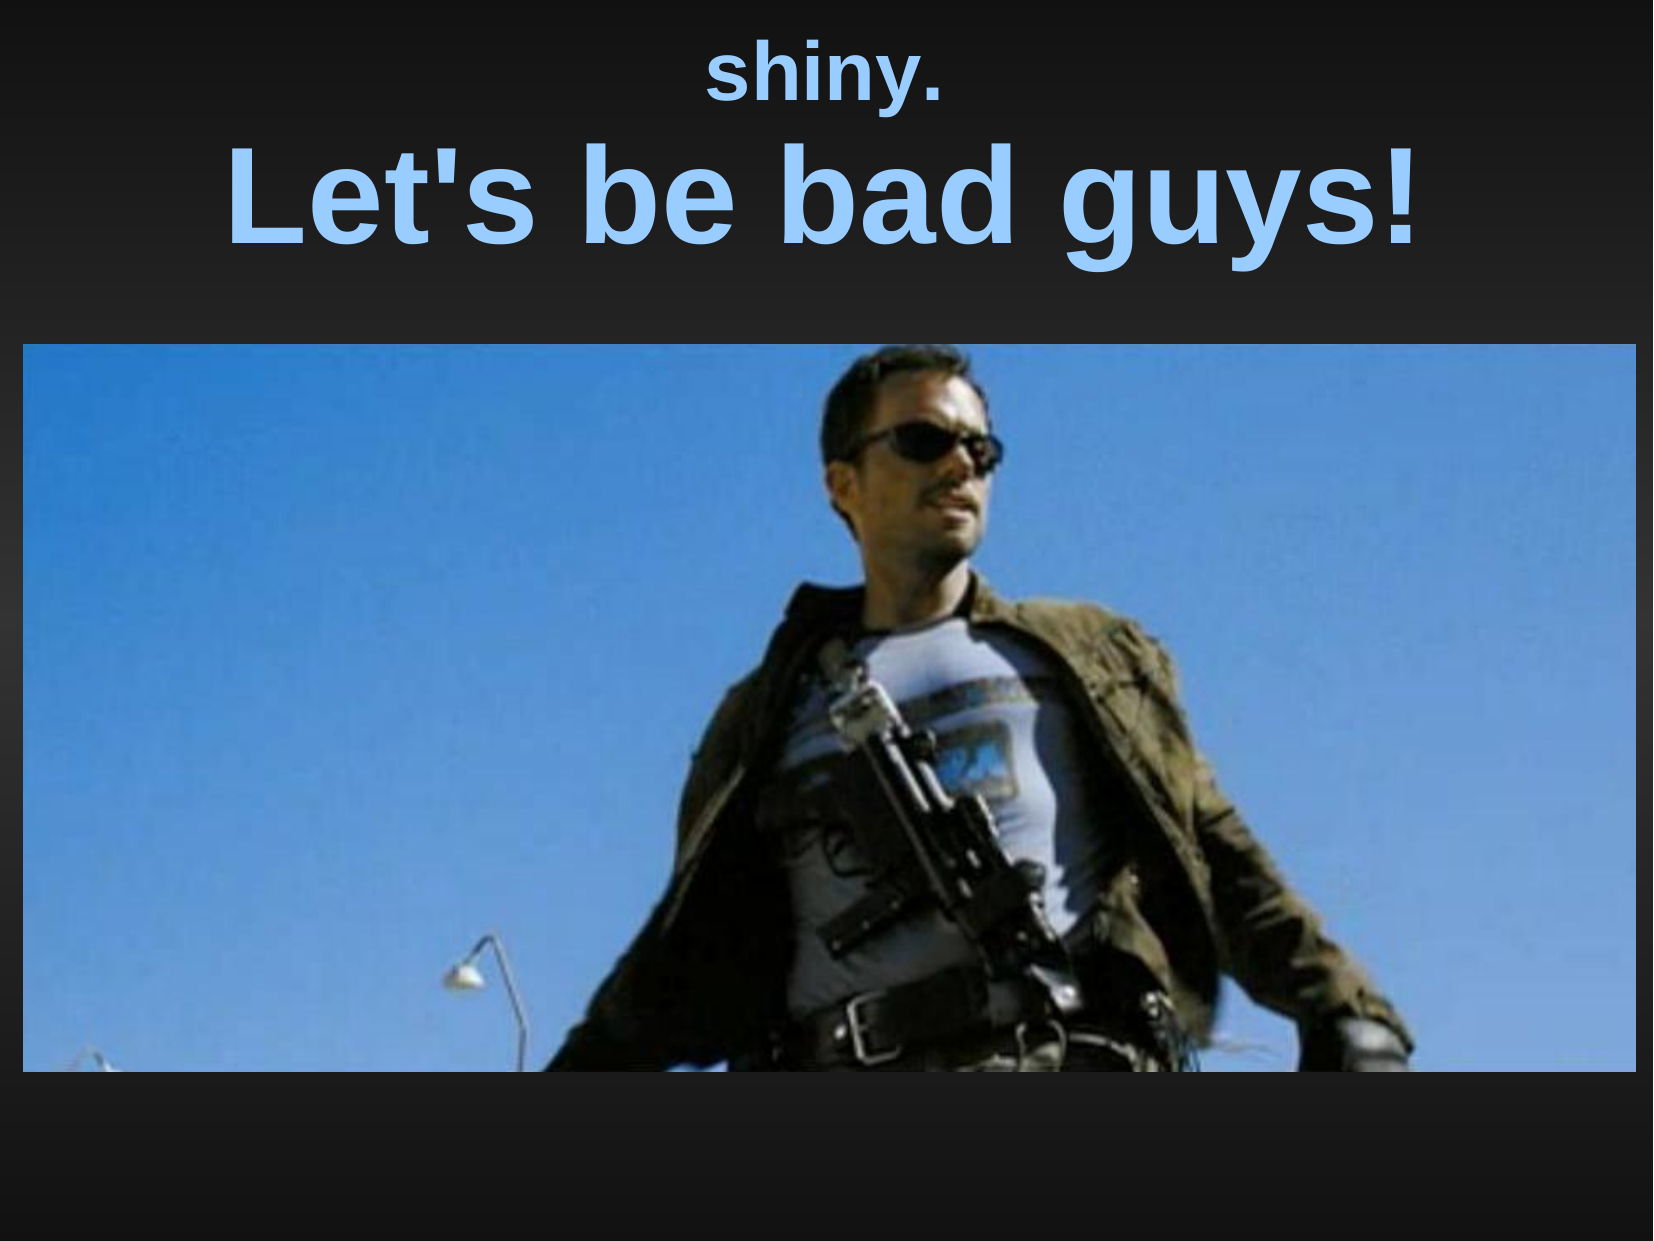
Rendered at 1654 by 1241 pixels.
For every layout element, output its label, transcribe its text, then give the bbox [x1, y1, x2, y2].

picture [23, 344, 1636, 1072]
title shiny. Let's be bad guys! [0, 0, 1651, 298]
